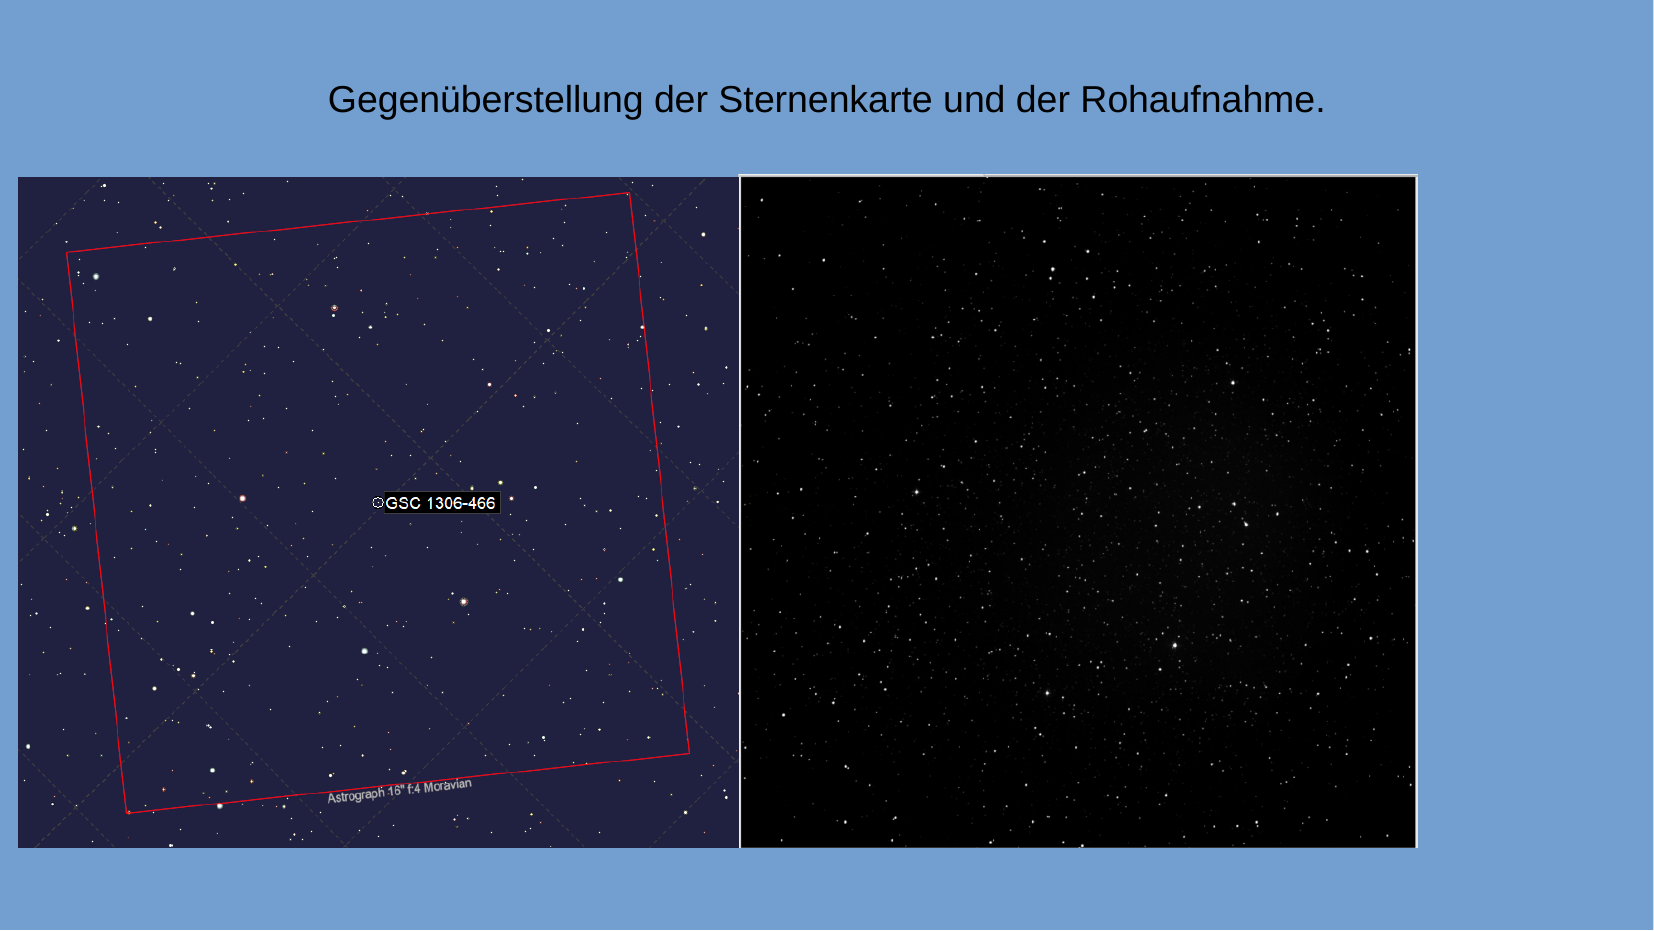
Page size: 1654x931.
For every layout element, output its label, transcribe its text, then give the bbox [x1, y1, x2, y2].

text_box Gegenüberstellung der Sternenkarte und der Rohaufnahme. [29, 29, 1625, 255]
picture [18, 177, 1418, 849]
